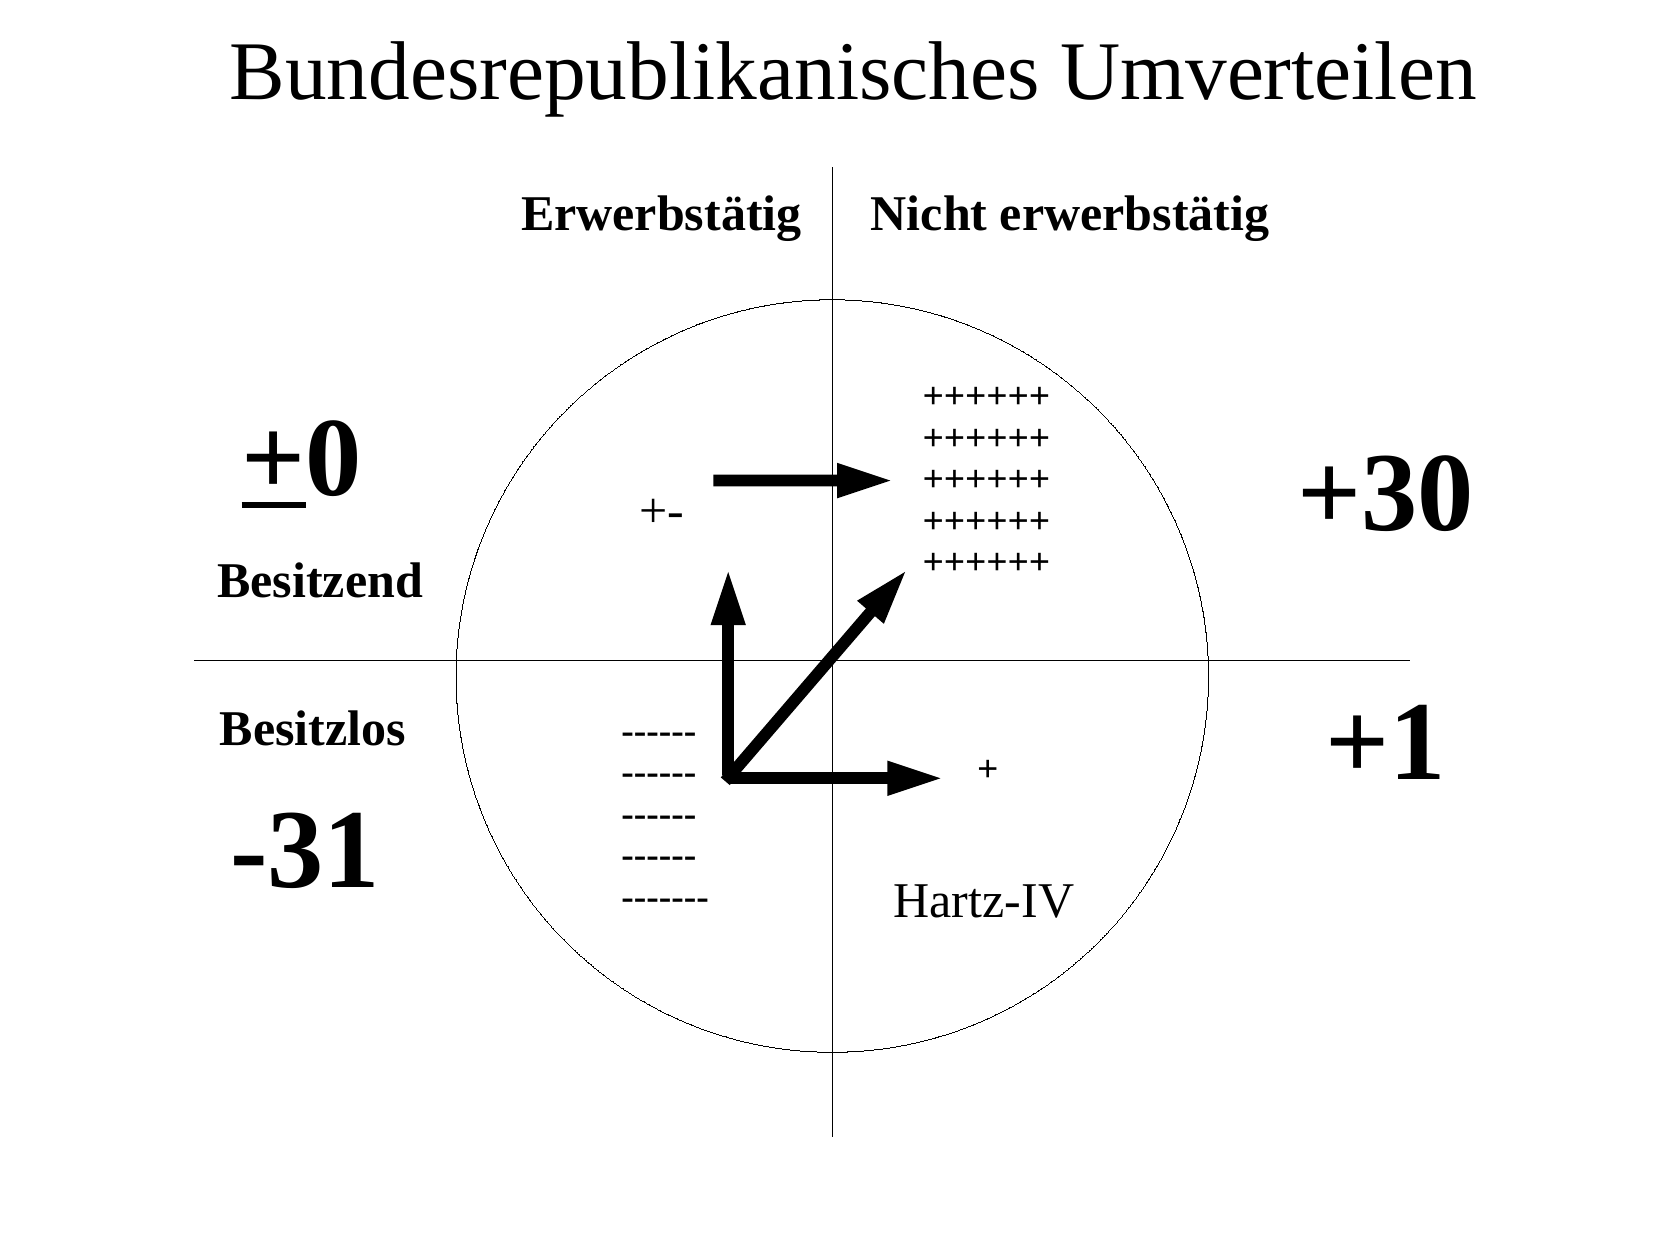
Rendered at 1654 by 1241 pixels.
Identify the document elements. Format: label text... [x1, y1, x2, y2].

text_box -31 [229, 787, 381, 936]
text_box + [977, 747, 1015, 820]
text_box Hartz-IV [893, 872, 1075, 934]
text_box +30 +1 [1297, 430, 1475, 876]
text_box Erwerbstätig [521, 185, 803, 252]
text_box ++++++ ++++++ ++++++ ++++++ ++++++ [922, 375, 1054, 633]
text_box ------ ------ ------ ------ ------- [621, 709, 710, 968]
text_box Besitzlos [220, 700, 407, 767]
text_box +0 [241, 395, 363, 544]
text_box Nicht erwerbstätig [870, 186, 1270, 252]
text_box Besitzend [217, 552, 424, 619]
text_box Bundesrepublikanisches Umverteilen [229, 25, 1488, 127]
text_box +- [639, 483, 686, 545]
